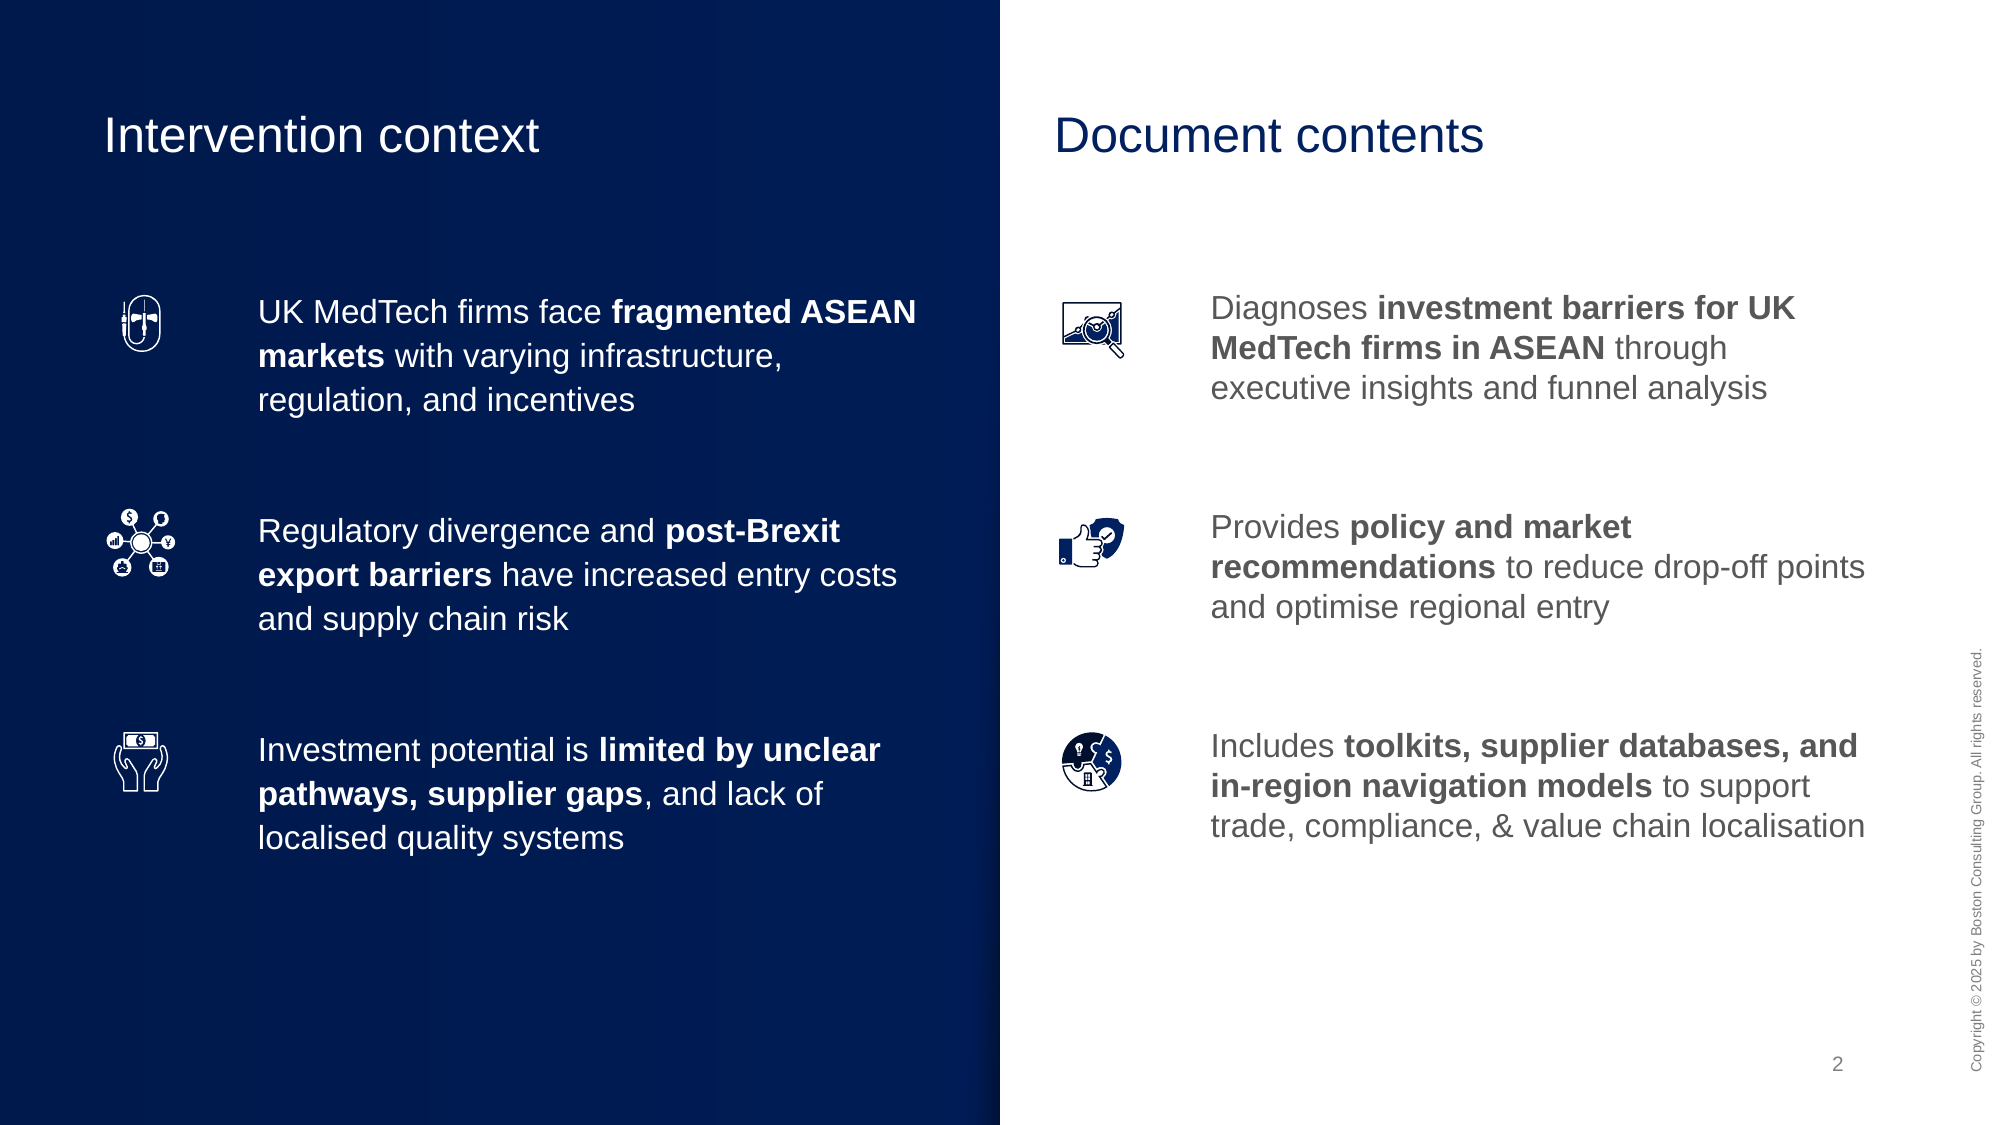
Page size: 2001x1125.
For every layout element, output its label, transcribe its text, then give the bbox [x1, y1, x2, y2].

picture [103, 505, 179, 581]
text_box Investment potential is limited by unclear pathways, supplier gaps, and lack of localised quality systems [257, 724, 931, 887]
text_box Regulatory divergence and post-Brexit export barriers have increased entry costs and supply chain risk [257, 505, 931, 667]
text_box Intervention context [103, 102, 617, 152]
picture [103, 724, 179, 800]
text_box UK MedTech firms face fragmented ASEAN markets with varying infrastructure, regulation, and incentives [257, 285, 931, 448]
text_box Includes toolkits, supplier databases, and in-region navigation models to support trade, compliance, & value chain localisation [1210, 724, 1875, 887]
picture [103, 285, 179, 361]
text_box Provides policy and market recommendations to reduce drop-off points and optimise regional entry [1210, 505, 1875, 667]
picture [1054, 285, 1130, 361]
text_box Document contents [1054, 102, 1719, 161]
text_box Diagnoses investment barriers for UK MedTech firms in ASEAN through executive insights and funnel analysis [1210, 285, 1875, 448]
picture [1054, 724, 1130, 800]
picture [1054, 505, 1130, 581]
